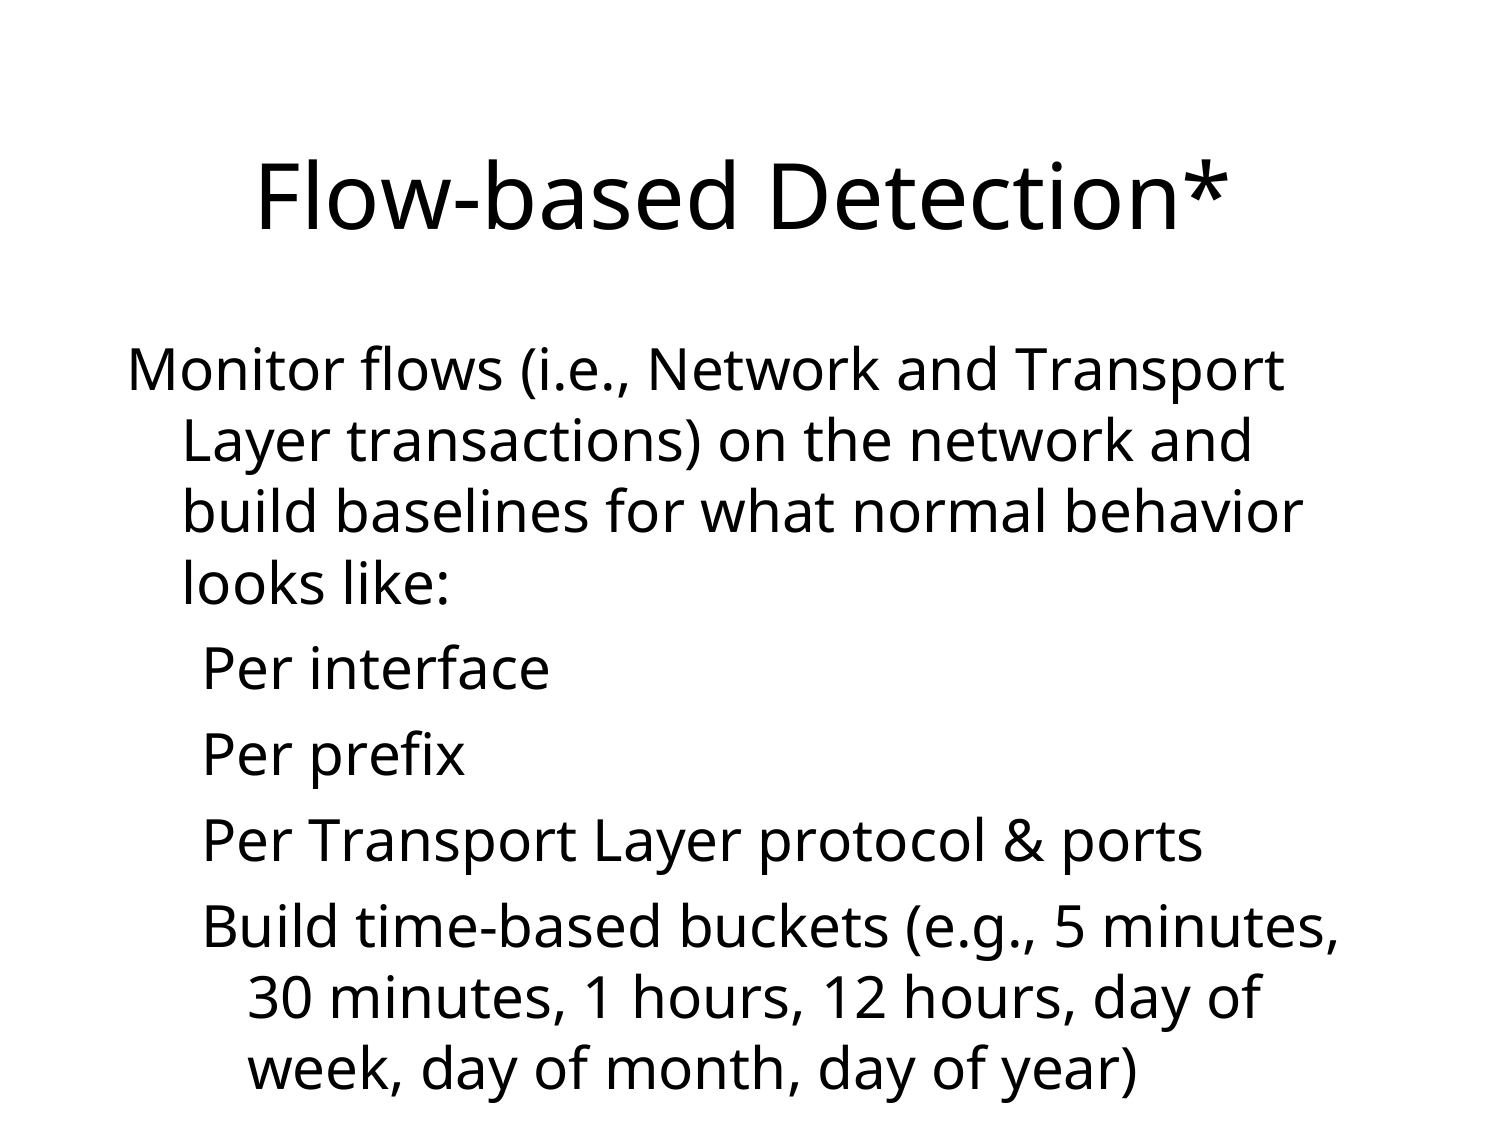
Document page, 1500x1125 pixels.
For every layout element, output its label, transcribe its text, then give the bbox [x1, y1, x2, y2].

title Flow-based Detection* [112, 62, 1388, 324]
list Monitor flows (i.e., Network and Transport Layer transactions) on the network and build baselines for what normal behavior looks like: Per interface Per prefix Per Transport Layer protocol & ports Build time-based buckets (e.g., 5 minutes, 30 minutes, 1 hours, 12 hours, day of week, day of month, day of year)‏ [112, 324, 1388, 1030]
